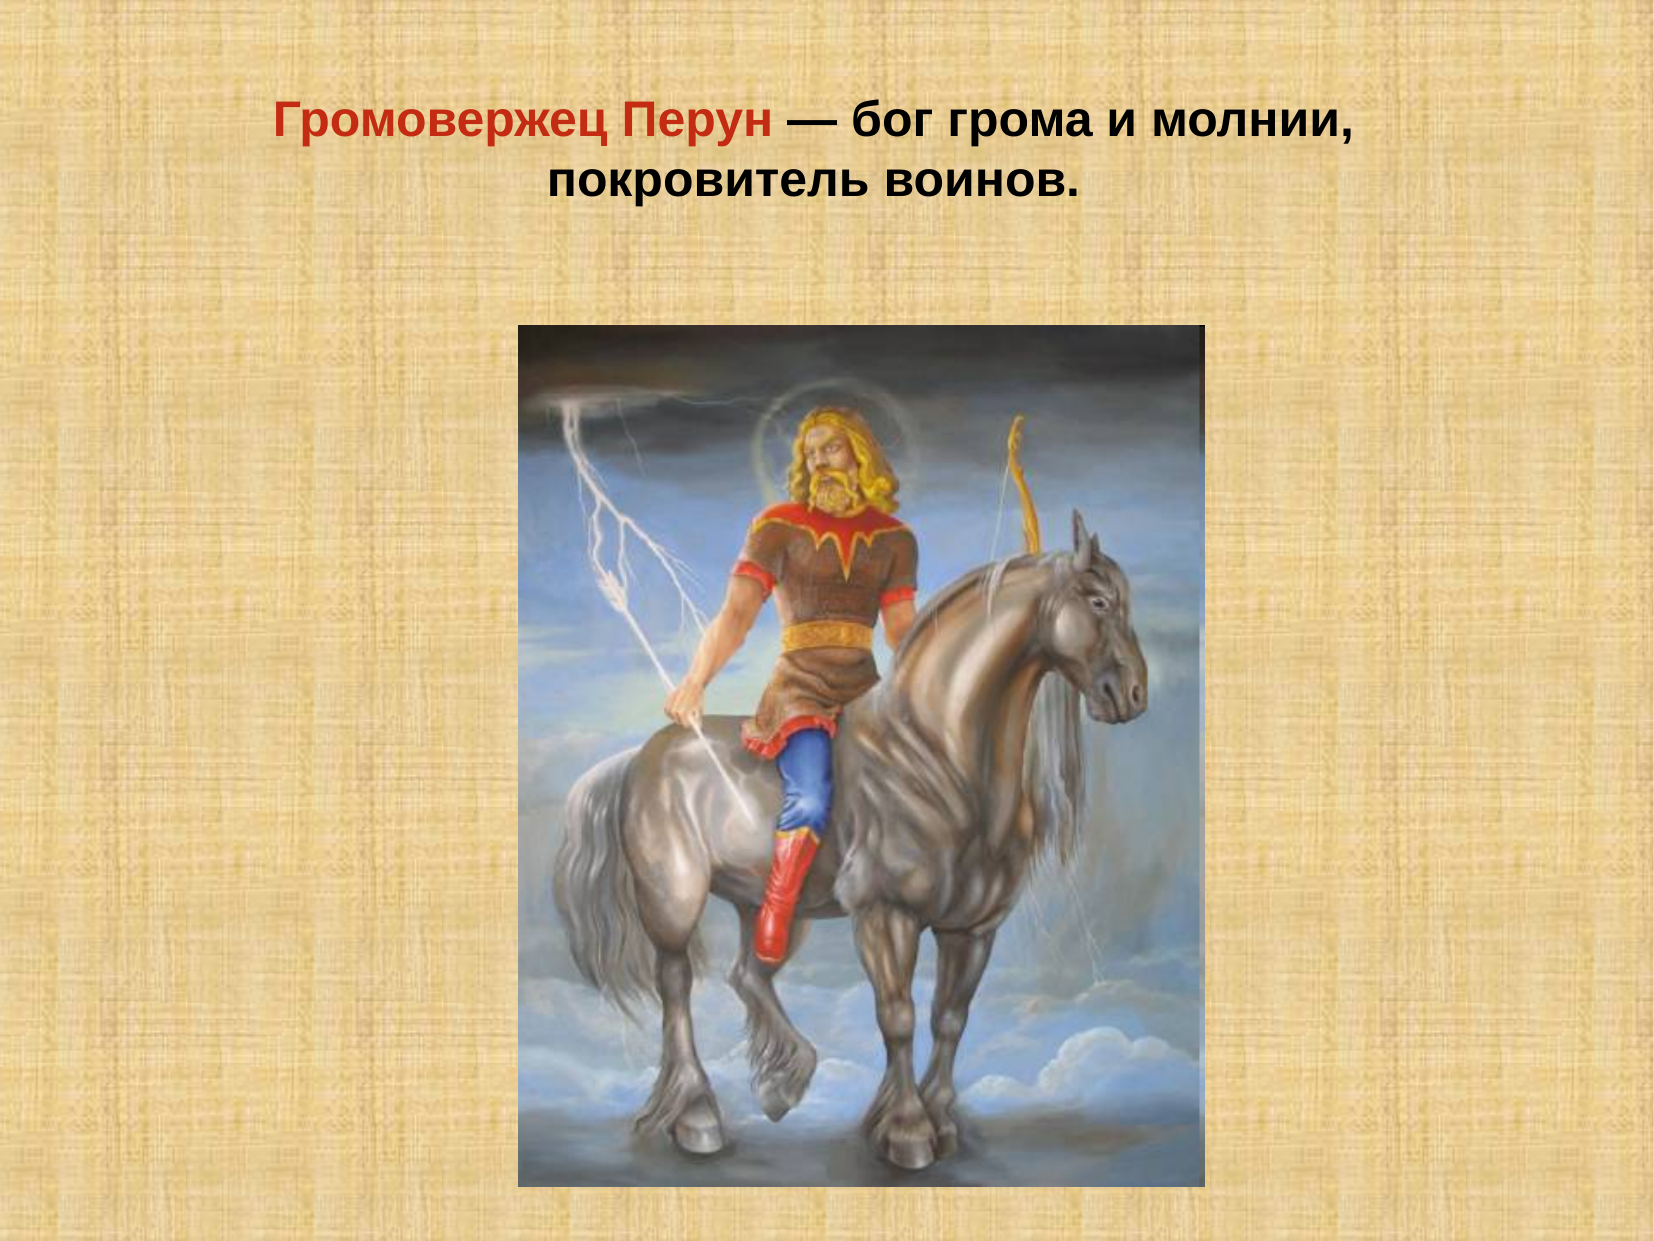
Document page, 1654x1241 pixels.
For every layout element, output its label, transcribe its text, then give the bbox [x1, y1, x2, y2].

text_box Громовержец Перун — бог грома и молнии, покровитель воинов. [130, 65, 1498, 228]
picture [0, 0, 1654, 1241]
